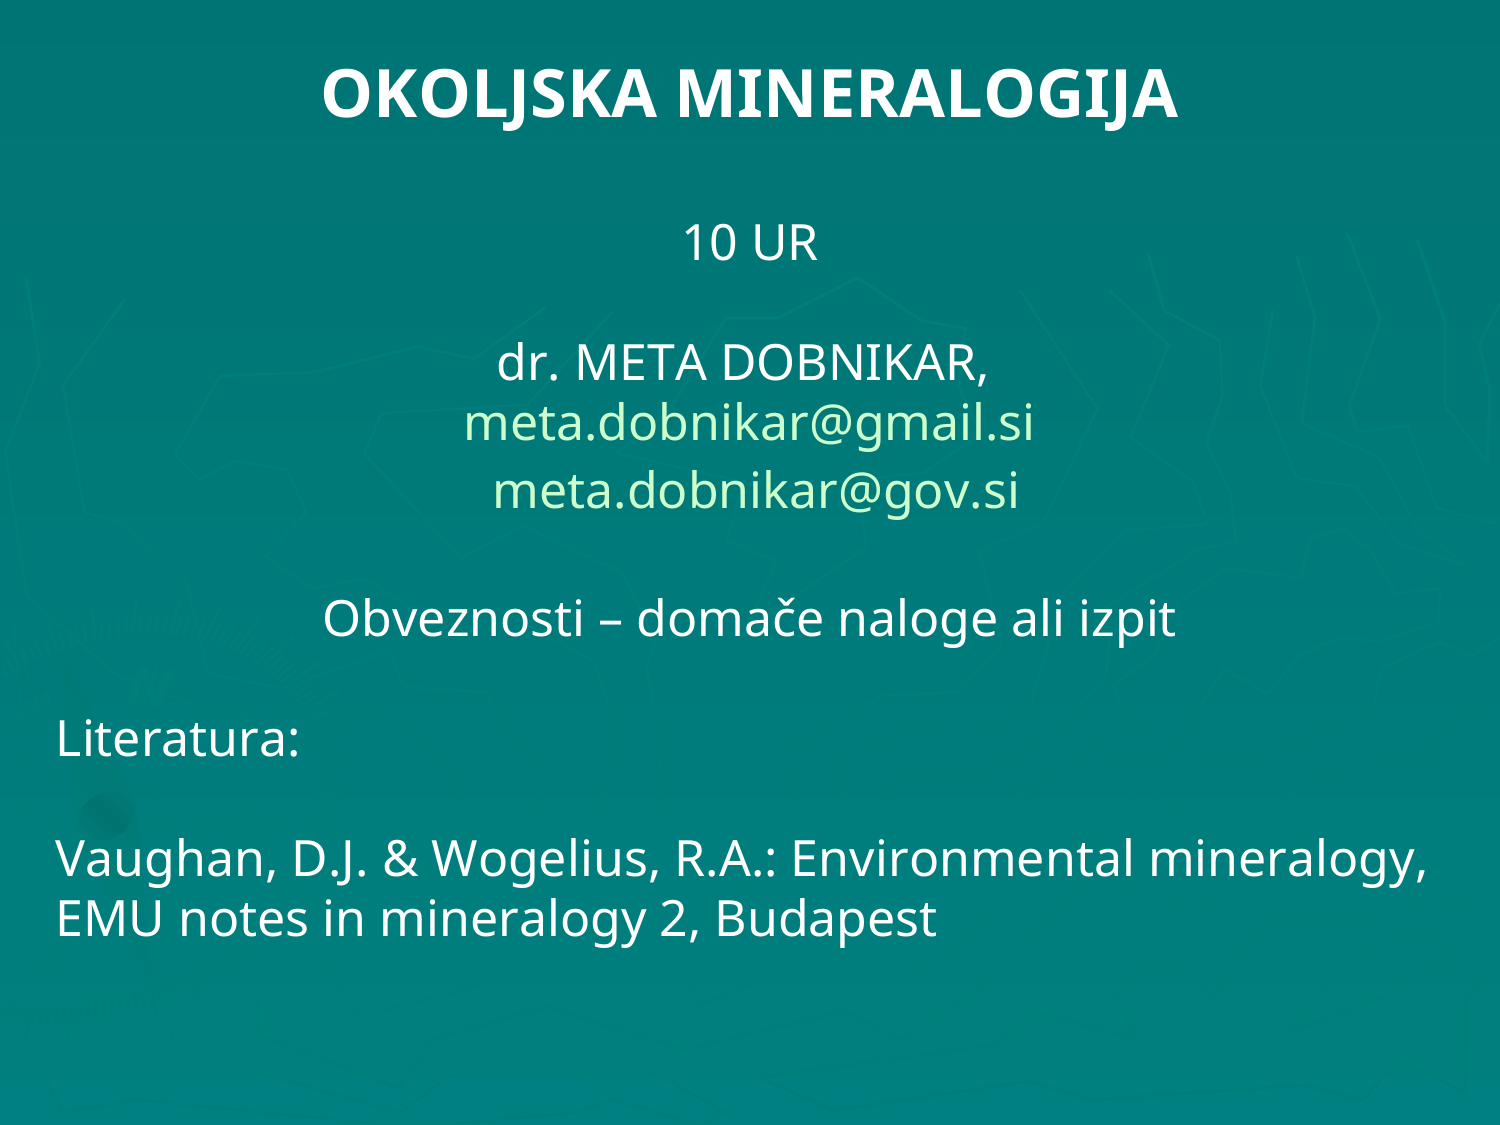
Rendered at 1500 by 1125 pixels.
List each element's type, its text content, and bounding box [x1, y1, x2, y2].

text_box OKOLJSKA MINERALOGIJA 10 UR dr. META DOBNIKAR, meta.dobnikar@gmail.si meta.dobnikar@gov.si Obveznosti – domače naloge ali izpit Literatura: Vaughan, D.J. & Wogelius, R.A.: Environmental mineralogy, EMU notes in mineralogy 2, Budapest [41, 42, 1459, 955]
